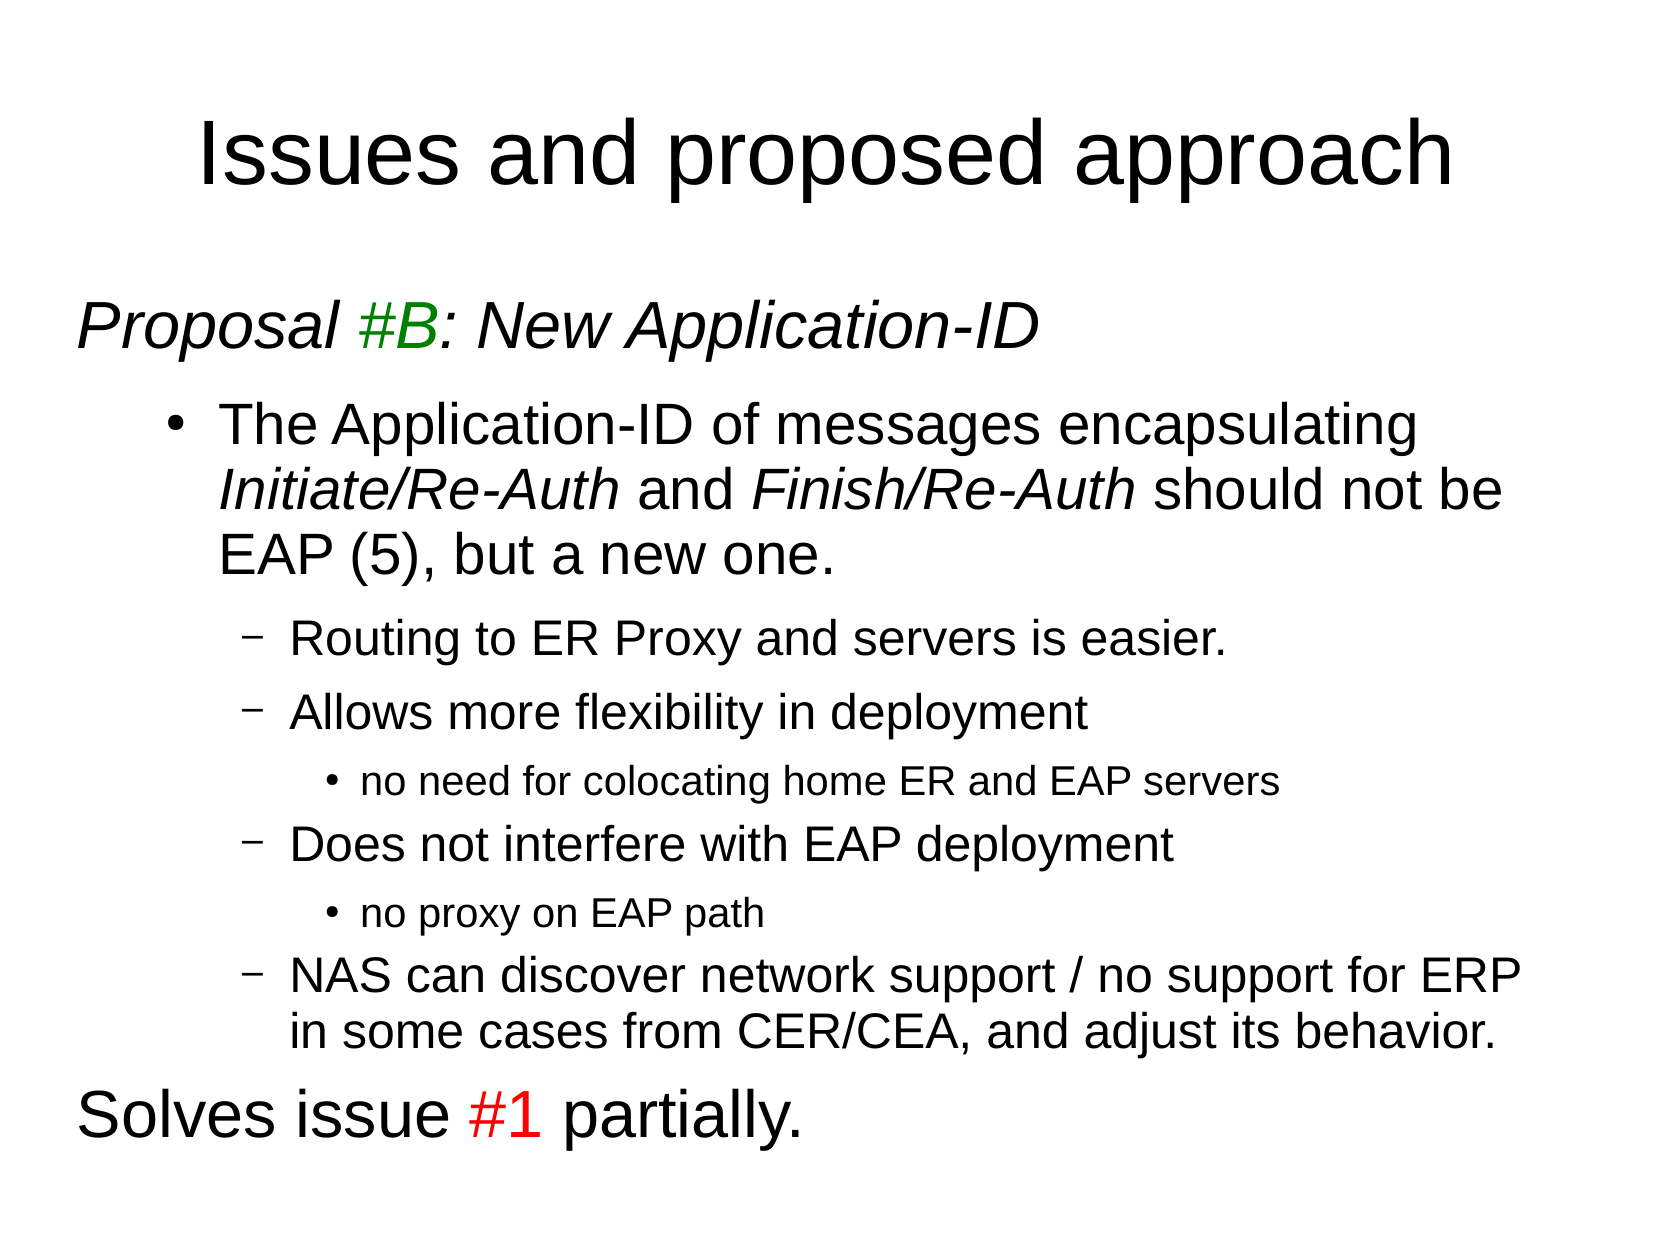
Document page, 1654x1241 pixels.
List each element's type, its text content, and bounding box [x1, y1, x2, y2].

title Issues and proposed approach [82, 49, 1571, 257]
list Proposal #B: New Application-ID The Application-ID of messages encapsulating Initiate/Re-Auth and Finish/Re-Auth should not be EAP (5), but a new one. Routing to ER Proxy and servers is easier. Allows more flexibility in deployment no need for colocating home ER and EAP servers Does not interfere with EAP deployment no proxy on EAP path NAS can discover network support / no support for ERP in some cases from CER/CEA, and adjust its behavior. Solves issue #1 partially. [76, 287, 1565, 1152]
